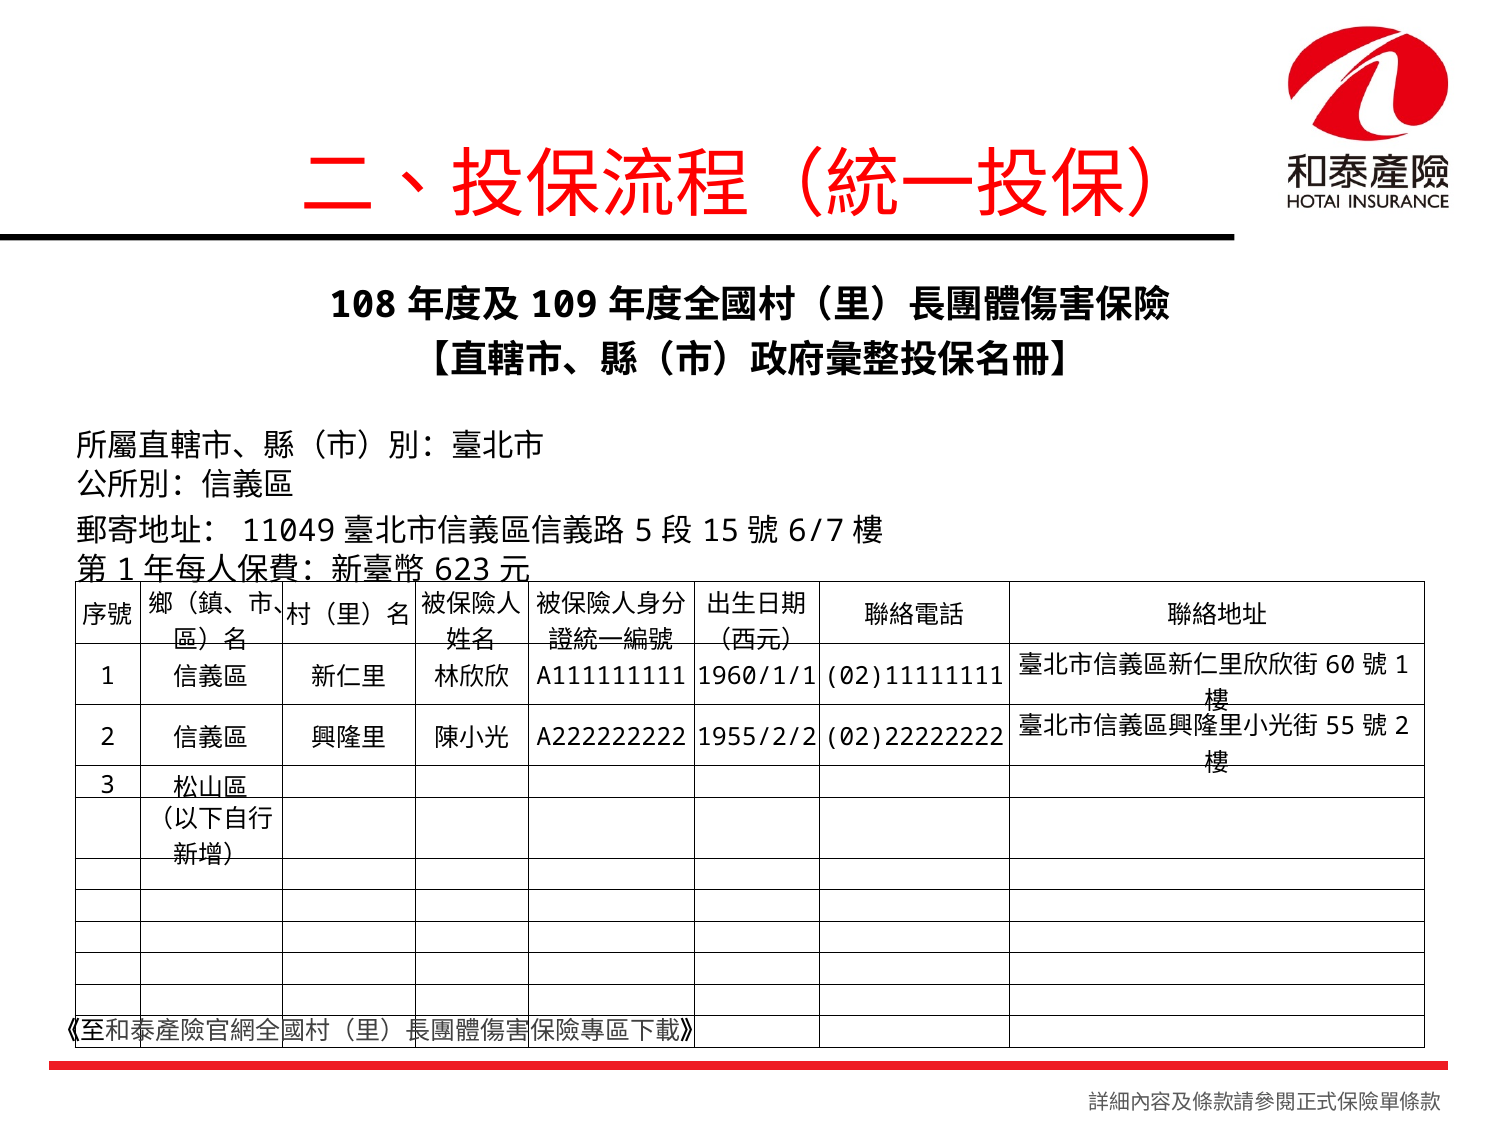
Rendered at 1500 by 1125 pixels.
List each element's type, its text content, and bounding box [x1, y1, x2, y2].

text_box 《至和泰產險官網全國村（里）長團體傷害保險專區下載》 [40, 1007, 780, 1053]
table_cell A111111111 [529, 644, 694, 704]
table_cell 1 [76, 644, 140, 704]
table_cell [76, 922, 140, 952]
table_cell [695, 798, 819, 858]
table_cell [529, 859, 694, 889]
table_cell [283, 766, 415, 797]
text_box 詳細內容及條款請參閱正式保險單條款 [501, 1081, 1456, 1122]
table_cell [695, 985, 819, 1015]
table_cell [416, 985, 528, 1007]
table_cell [694, 365, 819, 418]
table_cell [76, 798, 140, 858]
table_cell 陳小光 [416, 705, 528, 765]
table_cell 臺北市信義區興隆里小光街55號2樓 [1010, 705, 1424, 765]
table_cell [695, 922, 819, 952]
table_cell [75, 365, 140, 418]
table_cell [1010, 890, 1424, 921]
table_cell [529, 798, 694, 858]
table_cell [1009, 457, 1425, 504]
table_cell 郵寄地址：11049臺北市信義區信義路5段15號6/7樓 [75, 504, 1425, 543]
table_cell [283, 985, 415, 1007]
table_cell A222222222 [529, 705, 694, 765]
table_cell 聯絡地址 [1010, 582, 1424, 643]
table_cell [283, 922, 415, 952]
table_cell [820, 798, 1009, 858]
table_cell 村（里）名 [283, 582, 415, 643]
table_cell (02)11111111 [820, 644, 1009, 704]
table_cell [1010, 859, 1424, 889]
table_cell 被保險人姓名 [416, 582, 528, 643]
table_cell [416, 798, 528, 858]
table_cell [820, 1016, 1009, 1047]
table_cell [283, 890, 415, 921]
table_cell [820, 890, 1009, 921]
table_cell [416, 859, 528, 889]
table_cell 所屬直轄市、縣（市）別：臺北市 [75, 418, 1425, 457]
table_cell [141, 922, 282, 952]
table_cell [283, 953, 415, 984]
table_cell [415, 365, 529, 418]
table_cell 信義區 [141, 705, 282, 765]
picture [49, 1061, 1448, 1070]
table_cell 2 [76, 705, 140, 765]
table_cell 信義區 [141, 644, 282, 704]
table_cell [695, 953, 819, 984]
table_cell [76, 985, 140, 1007]
table_cell [416, 953, 528, 984]
table_cell 聯絡電話 [820, 582, 1009, 643]
table_cell [76, 890, 140, 921]
table_cell [283, 798, 415, 858]
picture [1256, 5, 1478, 227]
table_cell [529, 953, 694, 984]
table_cell [141, 859, 282, 889]
table_cell （以下自行新增） [141, 798, 282, 858]
table_cell 臺北市信義區新仁里欣欣街60號1樓 [1010, 644, 1424, 704]
table_cell (02)22222222 [820, 705, 1009, 765]
table_cell [76, 859, 140, 889]
table_cell [1010, 798, 1424, 858]
table_cell [820, 953, 1009, 984]
table_cell [141, 953, 282, 984]
table_cell [1010, 1016, 1424, 1047]
table_cell [529, 365, 694, 418]
table_cell [820, 766, 1009, 797]
table_cell [529, 922, 694, 952]
table_header 108年度及109年度全國村（里）長團體傷害保險 【直轄市、縣（市）政府彙整投保名冊】 [75, 273, 1425, 365]
table_cell [820, 859, 1009, 889]
table_cell [1010, 766, 1424, 797]
table_cell [780, 1016, 819, 1047]
table_cell 序號 [76, 582, 140, 643]
table_cell [141, 890, 282, 921]
table_cell 3 [76, 766, 140, 797]
table_cell [529, 766, 694, 797]
table_cell [1009, 365, 1425, 418]
table_cell 公所別：信義區 [75, 457, 1009, 504]
table_cell 1955/2/2 [695, 705, 819, 765]
table_cell [819, 365, 1009, 418]
table_cell 被保險人身分證統一編號 [529, 582, 694, 643]
title 二、投保流程（統一投保） [125, 123, 1375, 238]
table_cell [1010, 922, 1424, 952]
table_cell [76, 953, 140, 984]
table_cell 林欣欣 [416, 644, 528, 704]
table_cell 新仁里 [283, 644, 415, 704]
table_cell 1960/1/1 [695, 644, 819, 704]
table_cell 第1年每人保費：新臺幣623元 [75, 543, 1425, 581]
table_cell [283, 365, 415, 418]
table_cell [1010, 985, 1424, 1015]
table_cell [416, 890, 528, 921]
table_cell [283, 859, 415, 889]
table_cell [695, 766, 819, 797]
table_cell [820, 985, 1009, 1015]
table_cell 出生日期（西元） [695, 582, 819, 643]
table_cell 松山區 [141, 766, 282, 797]
table_cell [140, 365, 283, 418]
table_cell [529, 890, 694, 921]
table_cell 興隆里 [283, 705, 415, 765]
table_cell [141, 985, 282, 1007]
table_cell [416, 766, 528, 797]
table_cell [695, 859, 819, 889]
table_cell [529, 985, 694, 1007]
table_cell 鄉（鎮、市、區）名 [141, 582, 282, 643]
table_cell [1010, 953, 1424, 984]
table_cell [416, 922, 528, 952]
table_cell [820, 922, 1009, 952]
table_cell [695, 890, 819, 921]
